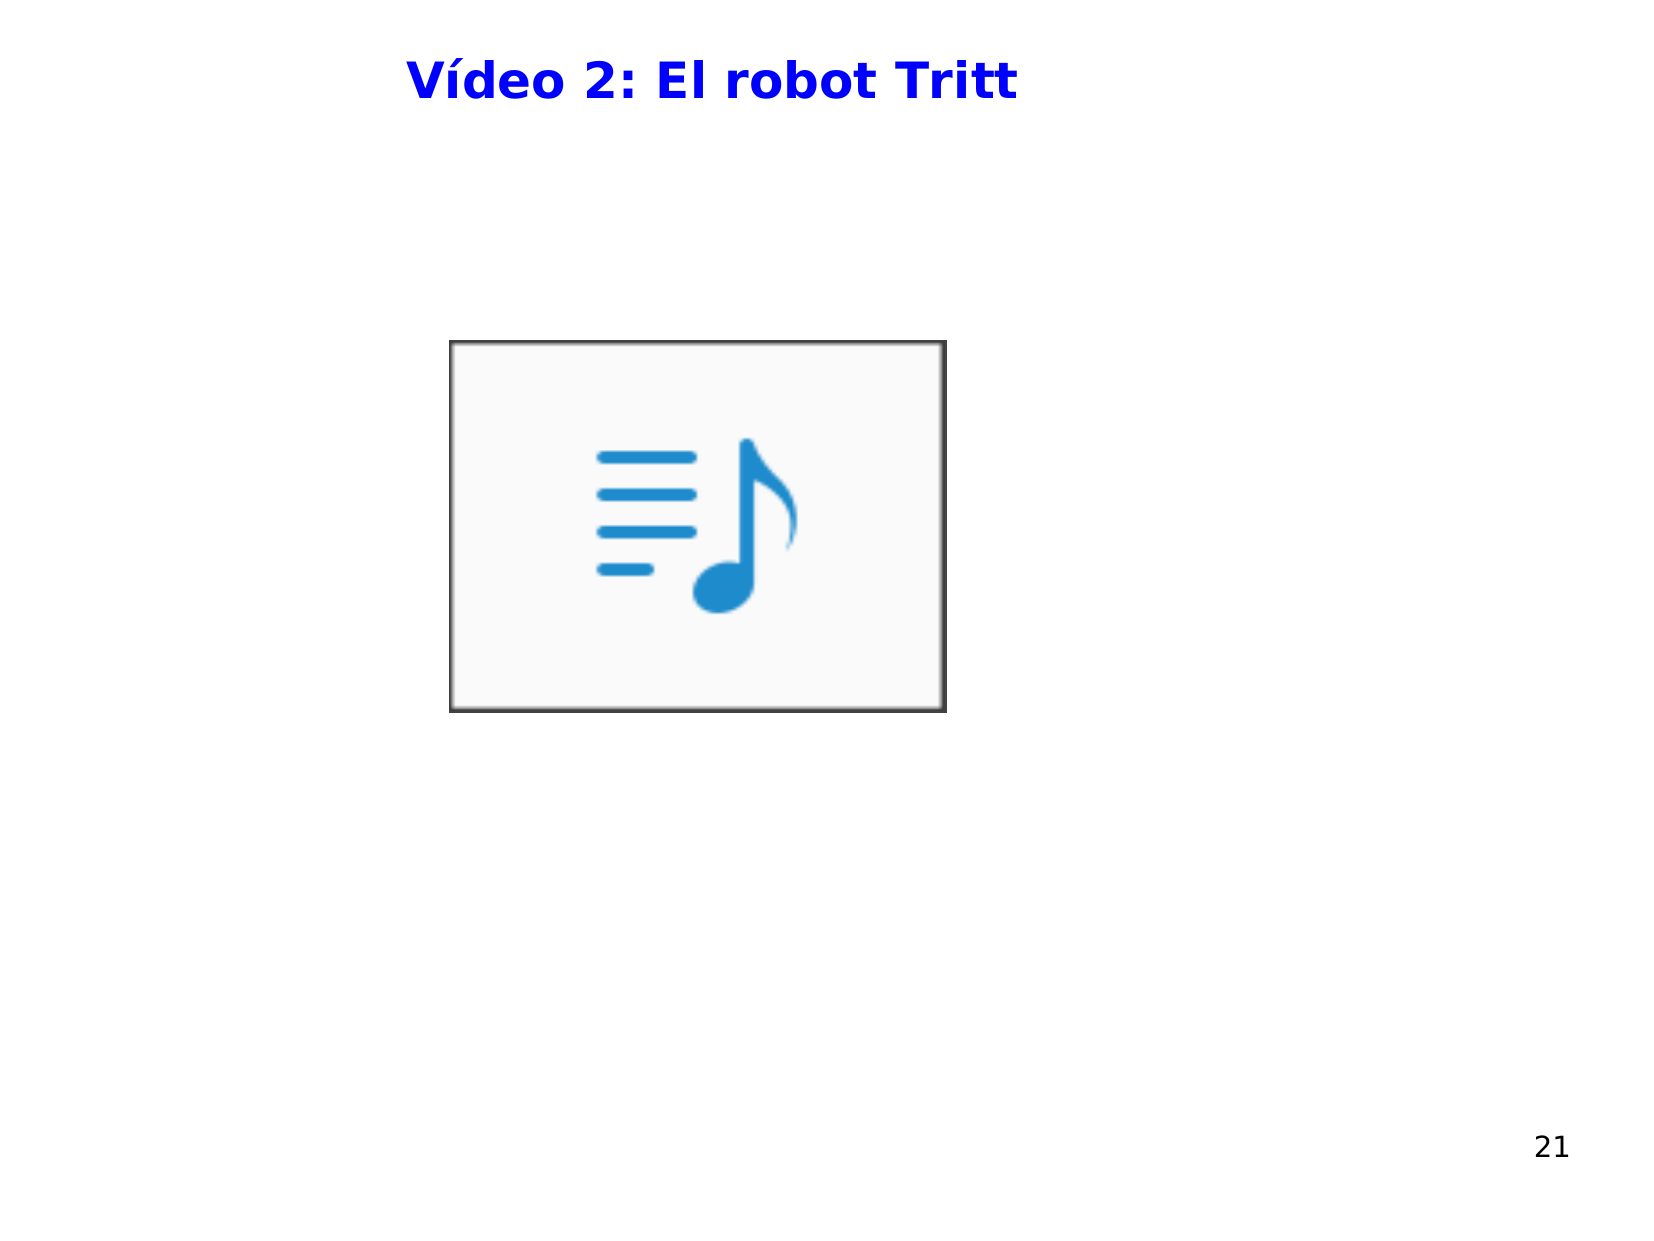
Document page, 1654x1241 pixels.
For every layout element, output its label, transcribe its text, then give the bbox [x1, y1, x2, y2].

text_box Vídeo 2: El robot Tritt [391, 44, 1035, 118]
text_box [447, 339, 948, 715]
